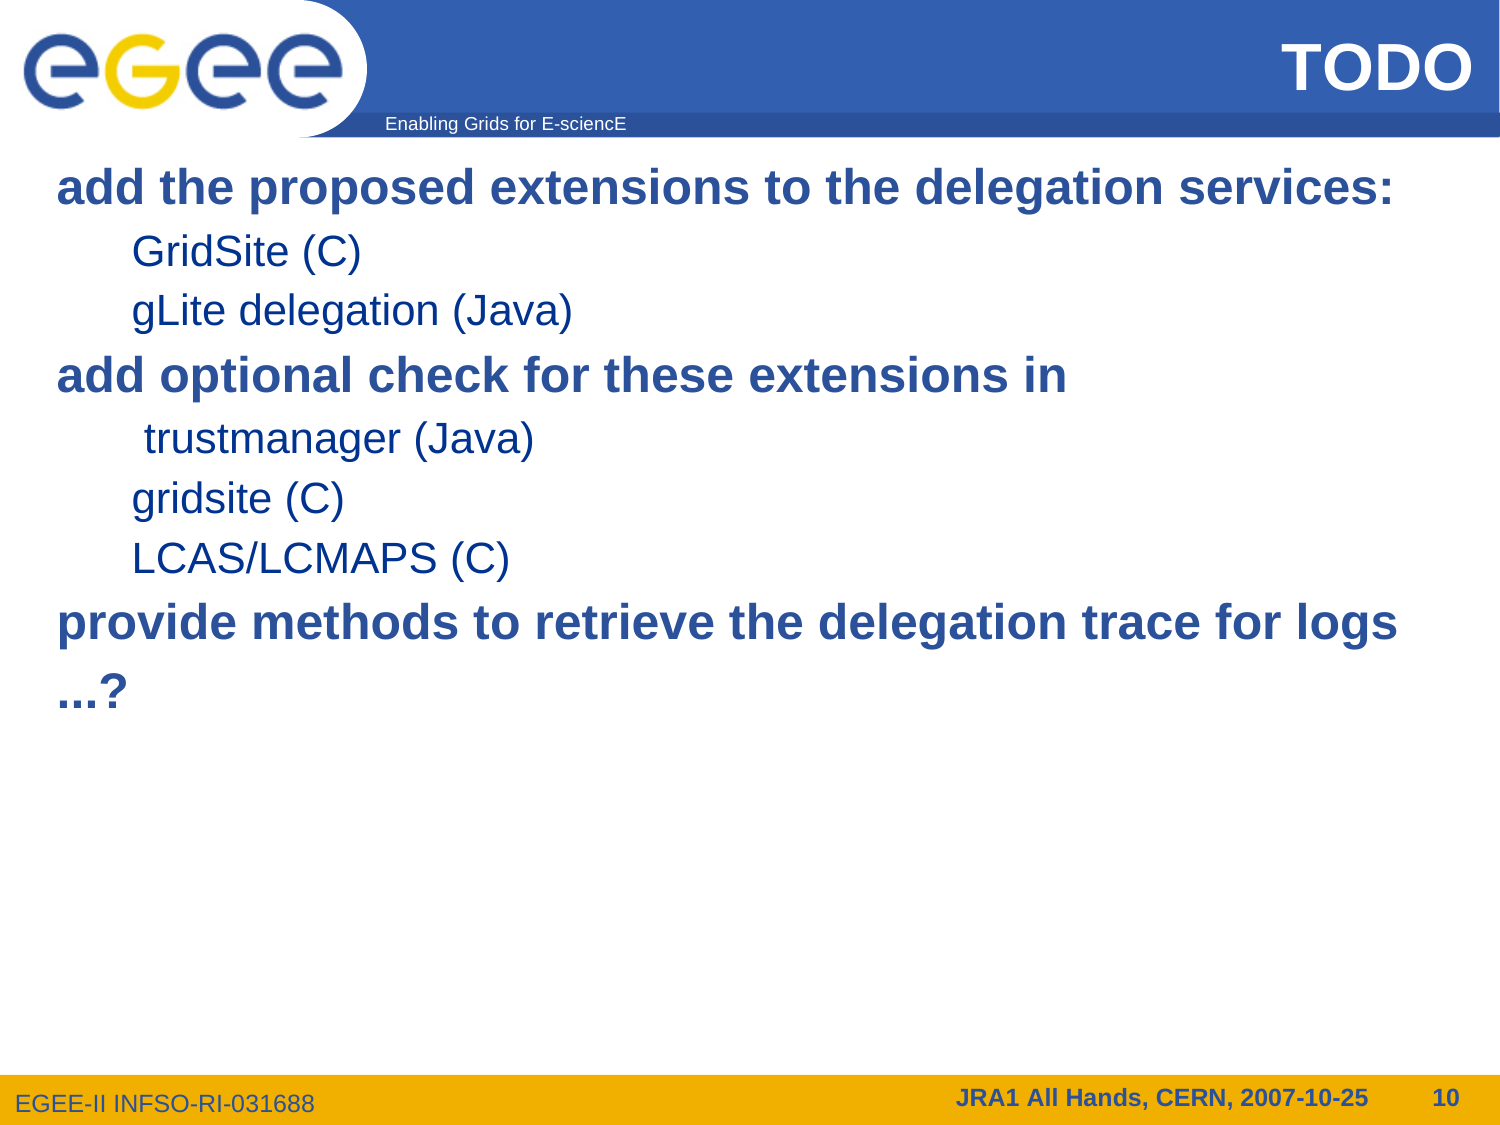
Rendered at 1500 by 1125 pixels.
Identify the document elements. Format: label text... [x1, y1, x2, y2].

title TODO [369, 18, 1475, 117]
list add the proposed extensions to the delegation services: GridSite (C) gLite delegation (Java) add optional check for these extensions in trustmanager (Java) gridsite (C) LCAS/LCMAPS (C) provide methods to retrieve the delegation trace for logs ...? [56, 159, 1466, 1036]
picture [18, 30, 349, 112]
